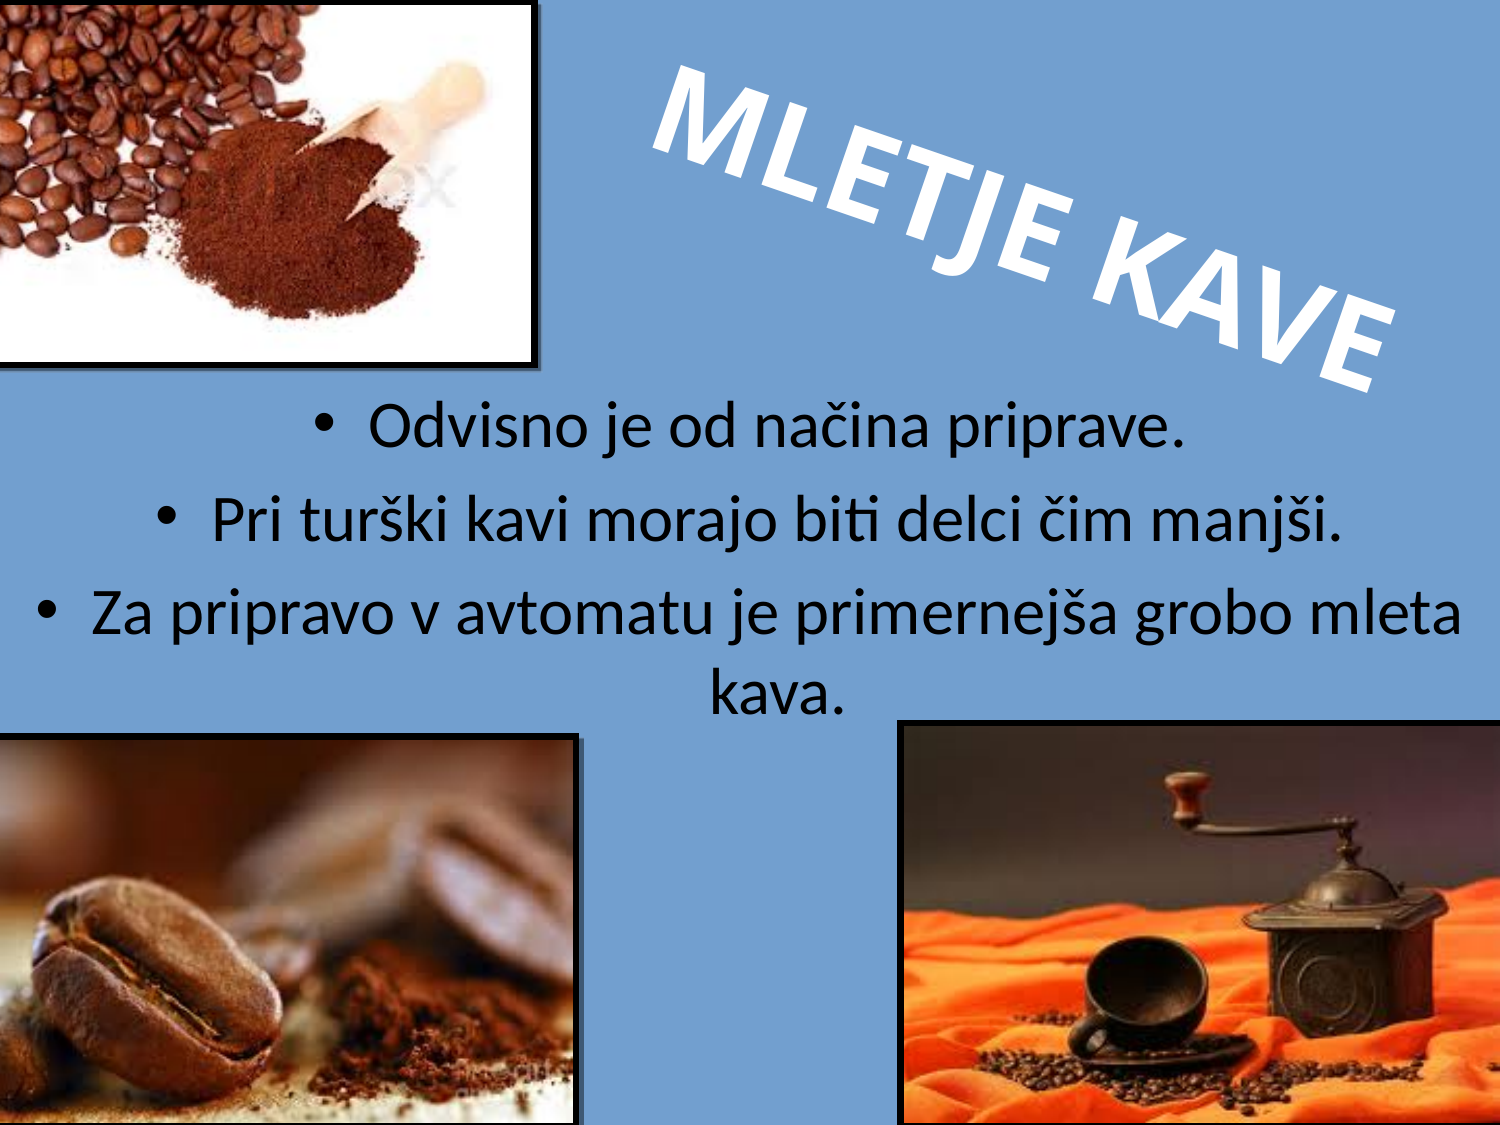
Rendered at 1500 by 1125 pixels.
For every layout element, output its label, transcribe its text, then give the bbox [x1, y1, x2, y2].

picture [903, 726, 1500, 1124]
picture [0, 5, 532, 362]
picture [0, 739, 573, 1124]
title MLETJE KAVE [538, 0, 1500, 373]
list Odvisno je od načina priprave. Pri turški kavi morajo biti delci čim manjši. Za pripravo v avtomatu je primernejša grobo mleta kava. [0, 373, 1500, 773]
